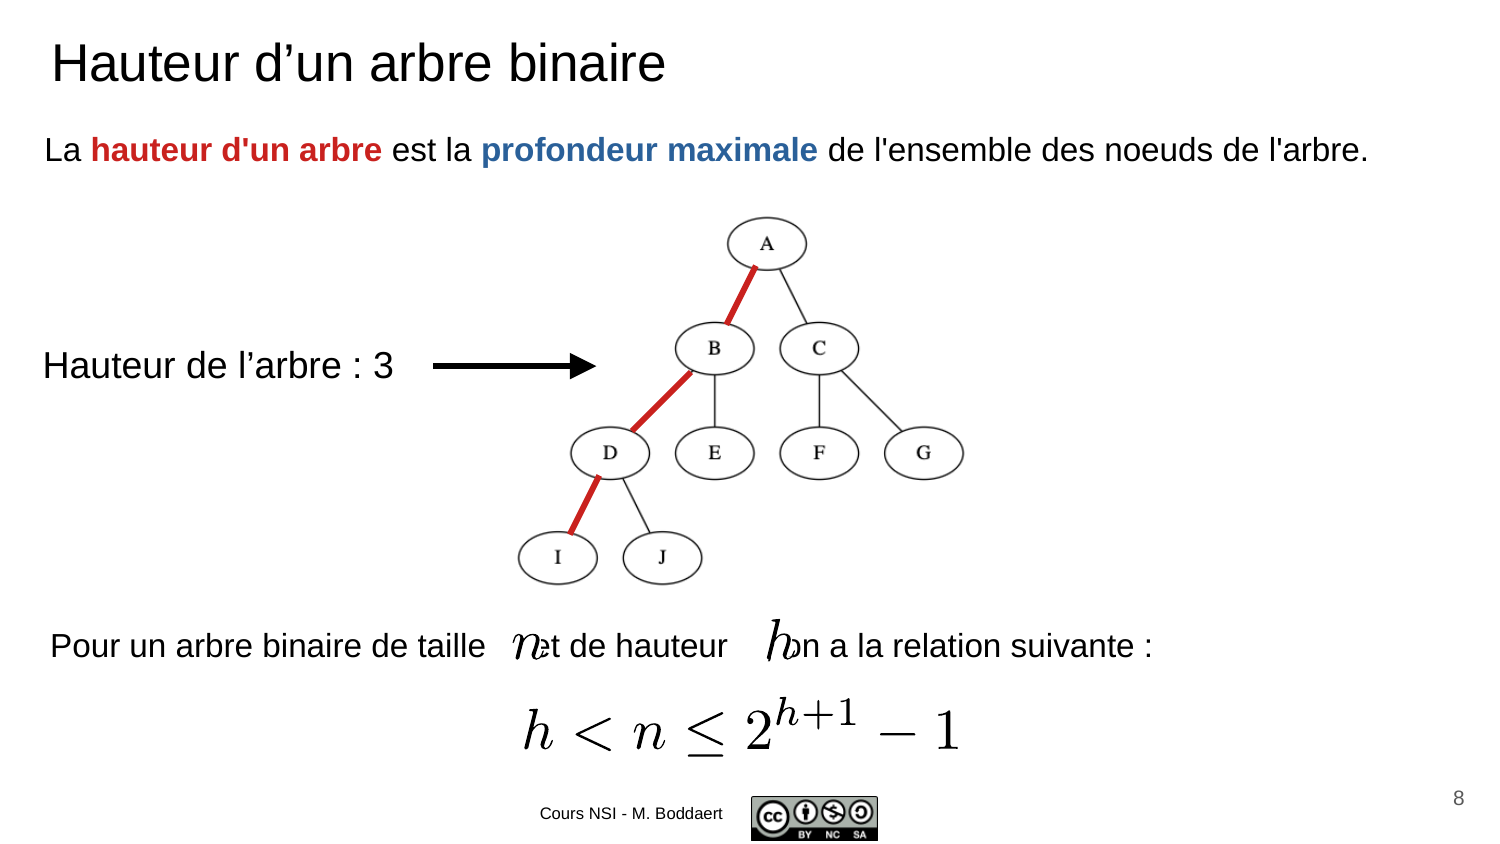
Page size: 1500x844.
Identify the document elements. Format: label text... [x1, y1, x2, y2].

text_box [512, 633, 544, 660]
slide_number <numéro> [1389, 764, 1480, 830]
picture [513, 212, 969, 590]
title Hauteur d’un arbre binaire [51, 13, 1449, 108]
text_box [766, 618, 796, 660]
text_box La hauteur d'un arbre est la profondeur maximale de l'ensemble des noeuds de l'arbre. [29, 120, 1477, 207]
picture [751, 796, 878, 841]
text_box Pour un arbre binaire de taille et de hauteur , on a la relation suivante : [35, 620, 1220, 674]
text_box [524, 696, 958, 757]
text_box Hauteur de l’arbre : 3 [27, 336, 428, 396]
